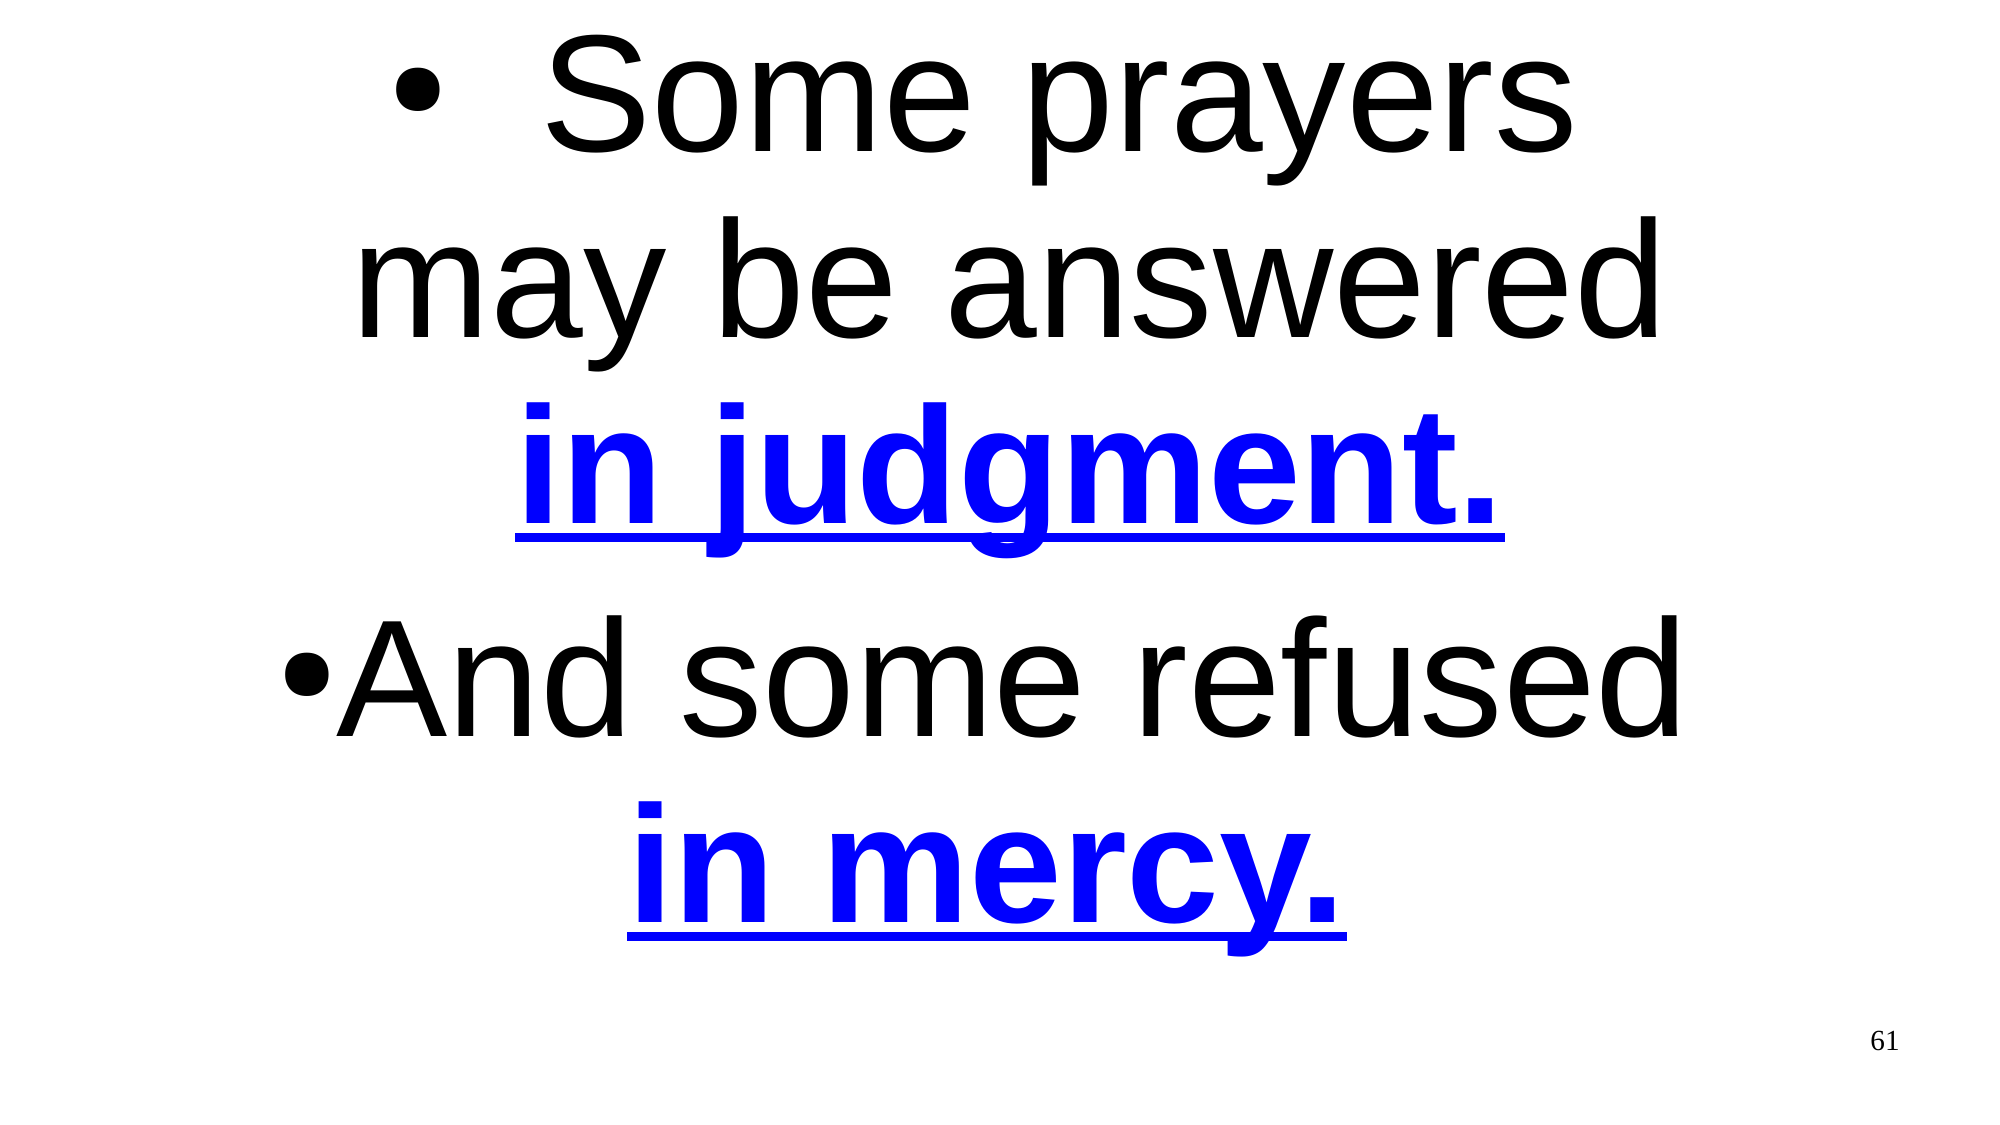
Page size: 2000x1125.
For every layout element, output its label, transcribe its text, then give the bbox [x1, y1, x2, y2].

list Some prayers may be answered in judgment. And some refused in mercy. [0, 0, 1996, 1123]
